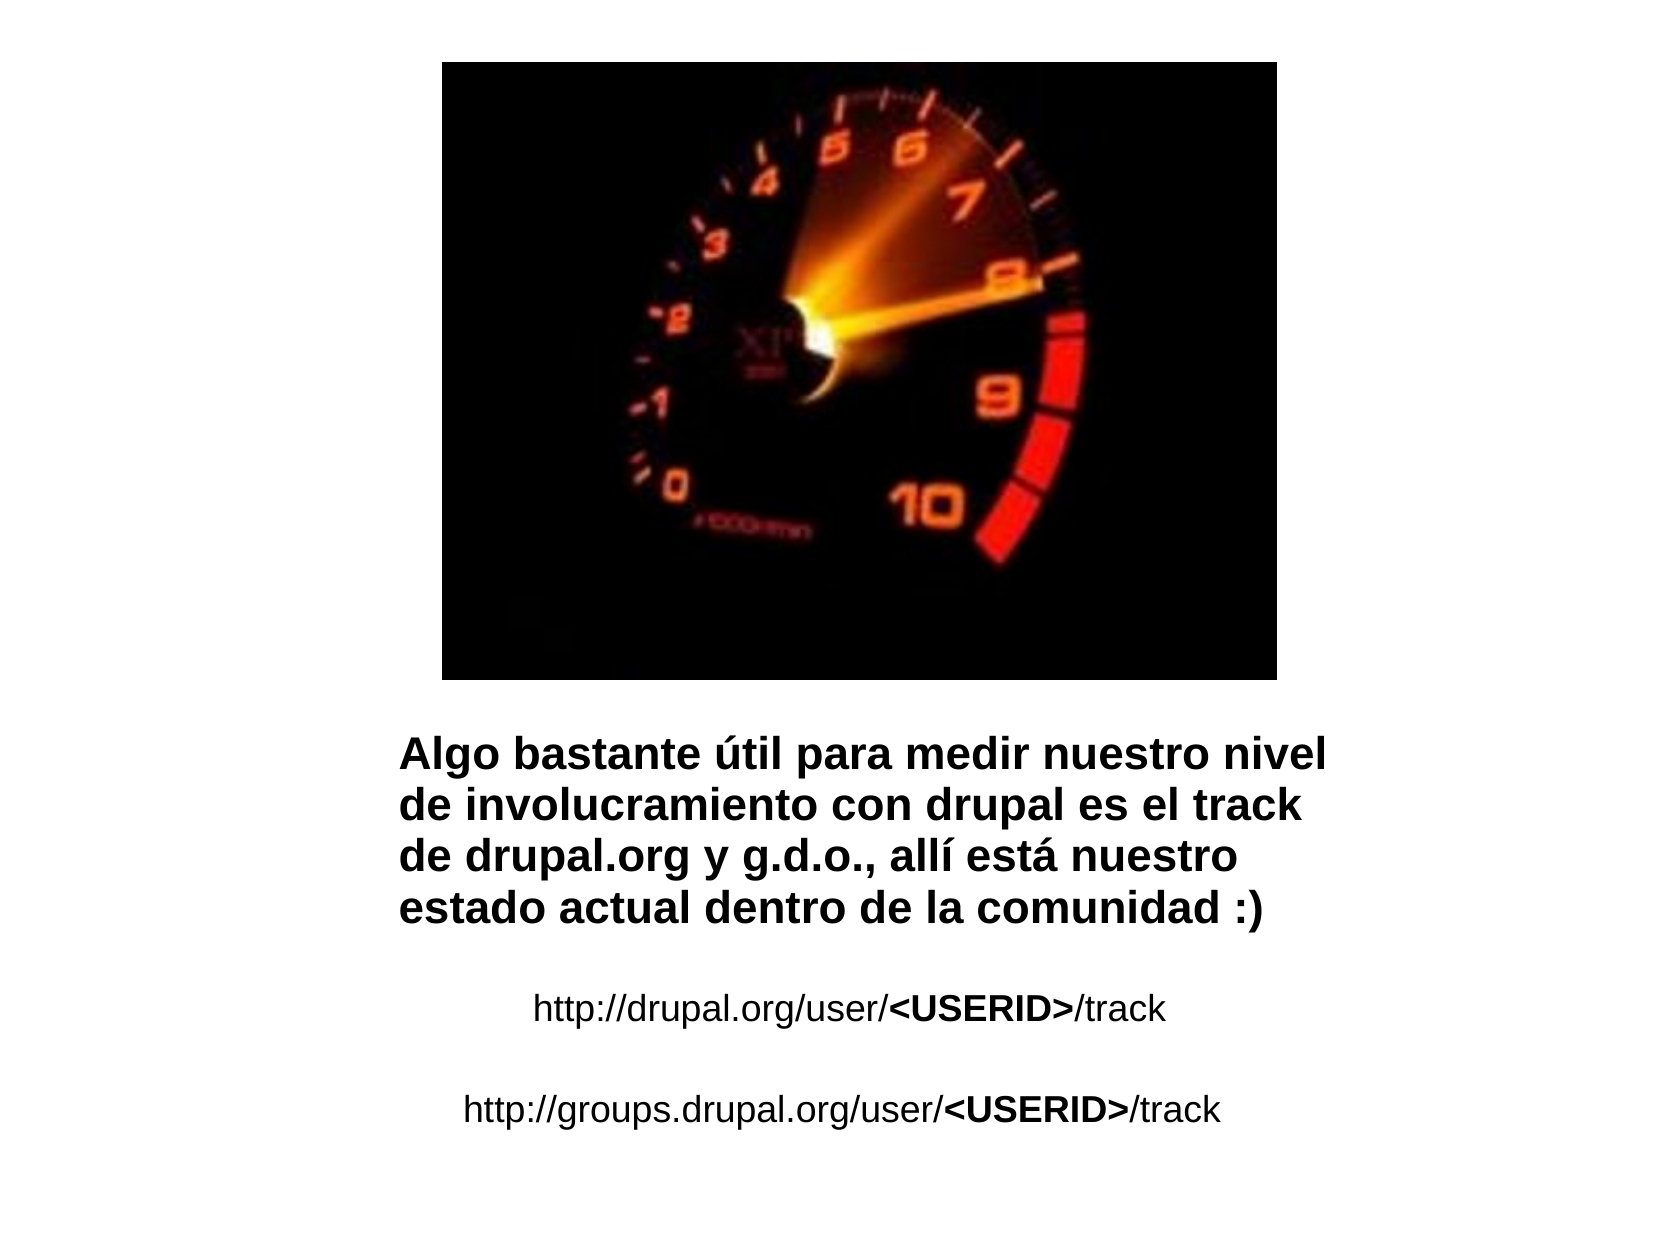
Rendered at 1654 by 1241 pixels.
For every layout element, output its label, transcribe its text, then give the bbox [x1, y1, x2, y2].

text_box http://groups.drupal.org/user/<USERID>/track [448, 1080, 1241, 1139]
picture [442, 62, 1277, 680]
text_box Algo bastante útil para medir nuestro nivel de involucramiento con drupal es el track de drupal.org y g.d.o., allí está nuestro estado actual dentro de la comunidad :) [383, 720, 1358, 945]
text_box http://drupal.org/user/<USERID>/track [518, 980, 1199, 1039]
